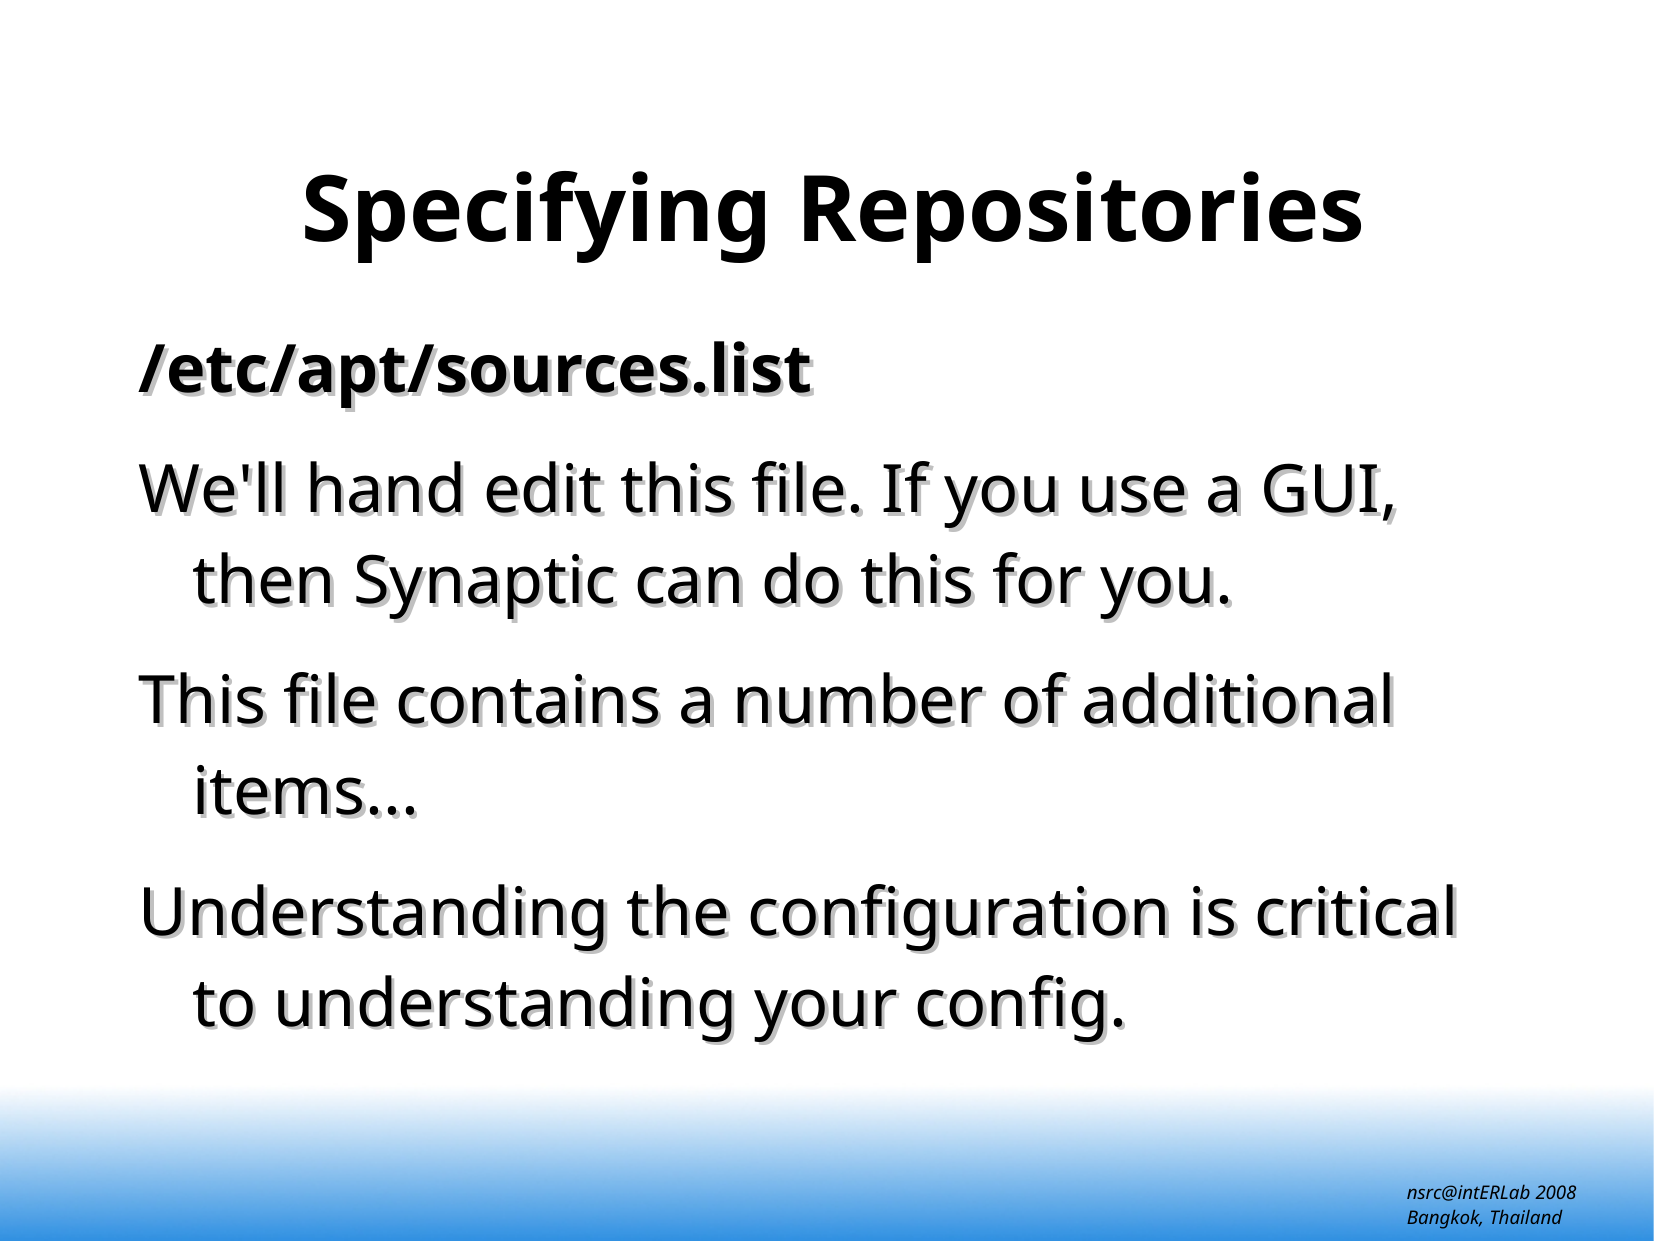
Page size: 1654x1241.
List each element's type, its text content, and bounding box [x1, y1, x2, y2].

list /etc/apt/sources.list We'll hand edit this file. If you use a GUI, then Synaptic can do this for you. This file contains a number of additional items... Understanding the configuration is critical to understanding your config. [121, 321, 1534, 1104]
title Specifying Repositories [109, 102, 1558, 310]
picture [0, 1083, 1654, 1241]
